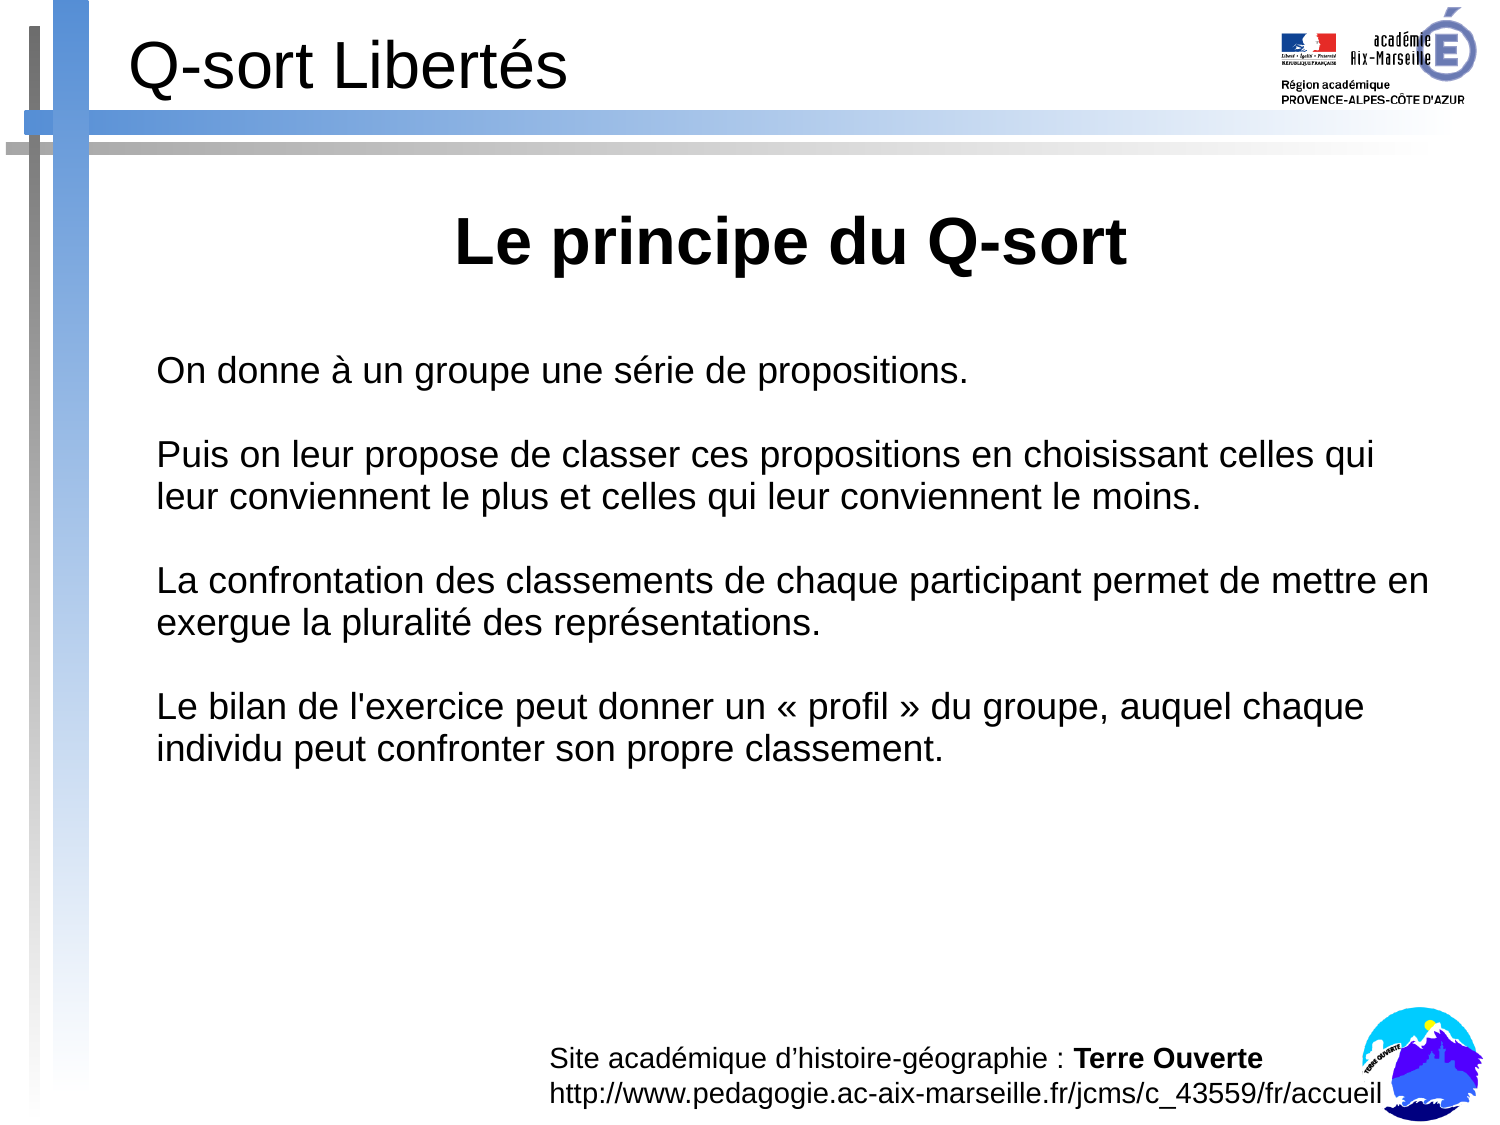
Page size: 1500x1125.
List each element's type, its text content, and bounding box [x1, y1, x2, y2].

text_box Le principe du Q-sort [100, 190, 1484, 286]
text_box On donne à un groupe une série de propositions. Puis on leur propose de classer ces propositions en choisissant celles qui leur conviennent le plus et celles qui leur conviennent le moins. La confrontation des classements de chaque participant permet de mettre en exergue la pluralité des représentations. Le bilan de l'exercice peut donner un « profil » du groupe, auquel chaque individu peut confronter son propre classement. [141, 342, 1453, 862]
text_box [5, 0, 1454, 1121]
text_box Q-sort Libertés [113, 14, 585, 110]
picture [1360, 1006, 1484, 1122]
text_box Site académique d’histoire-géographie : Terre Ouverte http://www.pedagogie.ac-aix-marseille.fr/jcms/c_43559/fr/accueil [534, 1031, 1399, 1117]
picture [1269, 0, 1484, 114]
